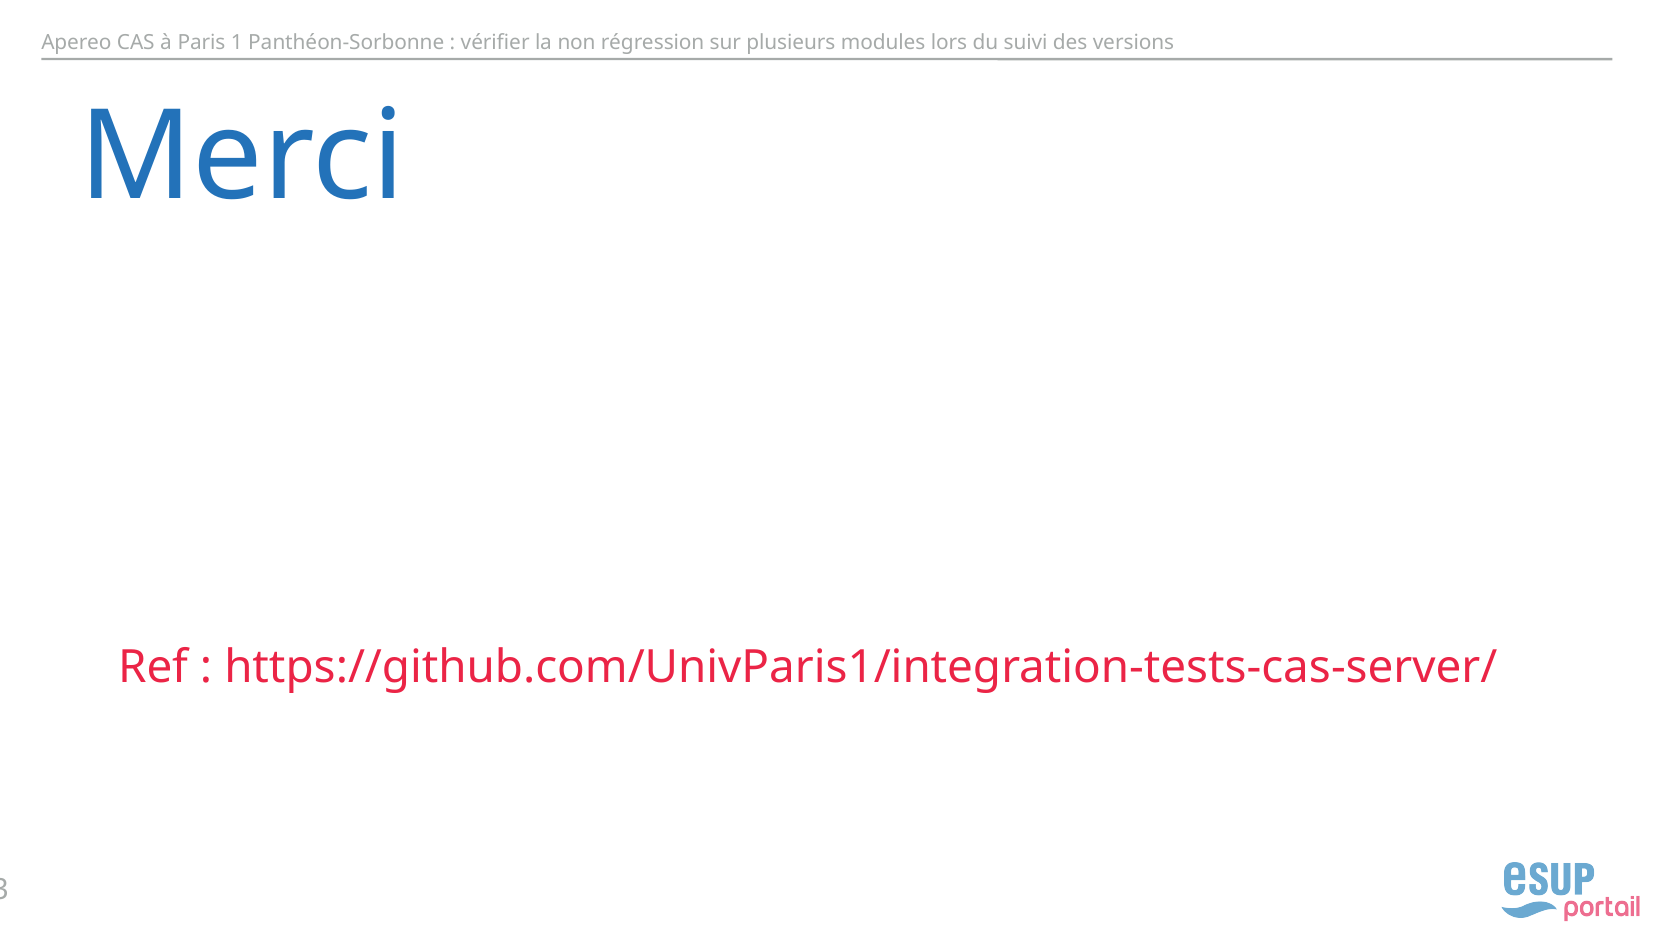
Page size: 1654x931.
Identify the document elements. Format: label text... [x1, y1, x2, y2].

text_box Apereo CAS à Paris 1 Panthéon-Sorbonne : vérifier la non régression sur plusieurs modules lors du suivi des versions [41, 0, 1619, 56]
text_box <numéro> [0, 868, 96, 924]
text_box Merci Ref : https://github.com/UnivParis1/integration-tests-cas-server/ [47, 64, 1595, 798]
text_box [1440, 820, 1642, 922]
